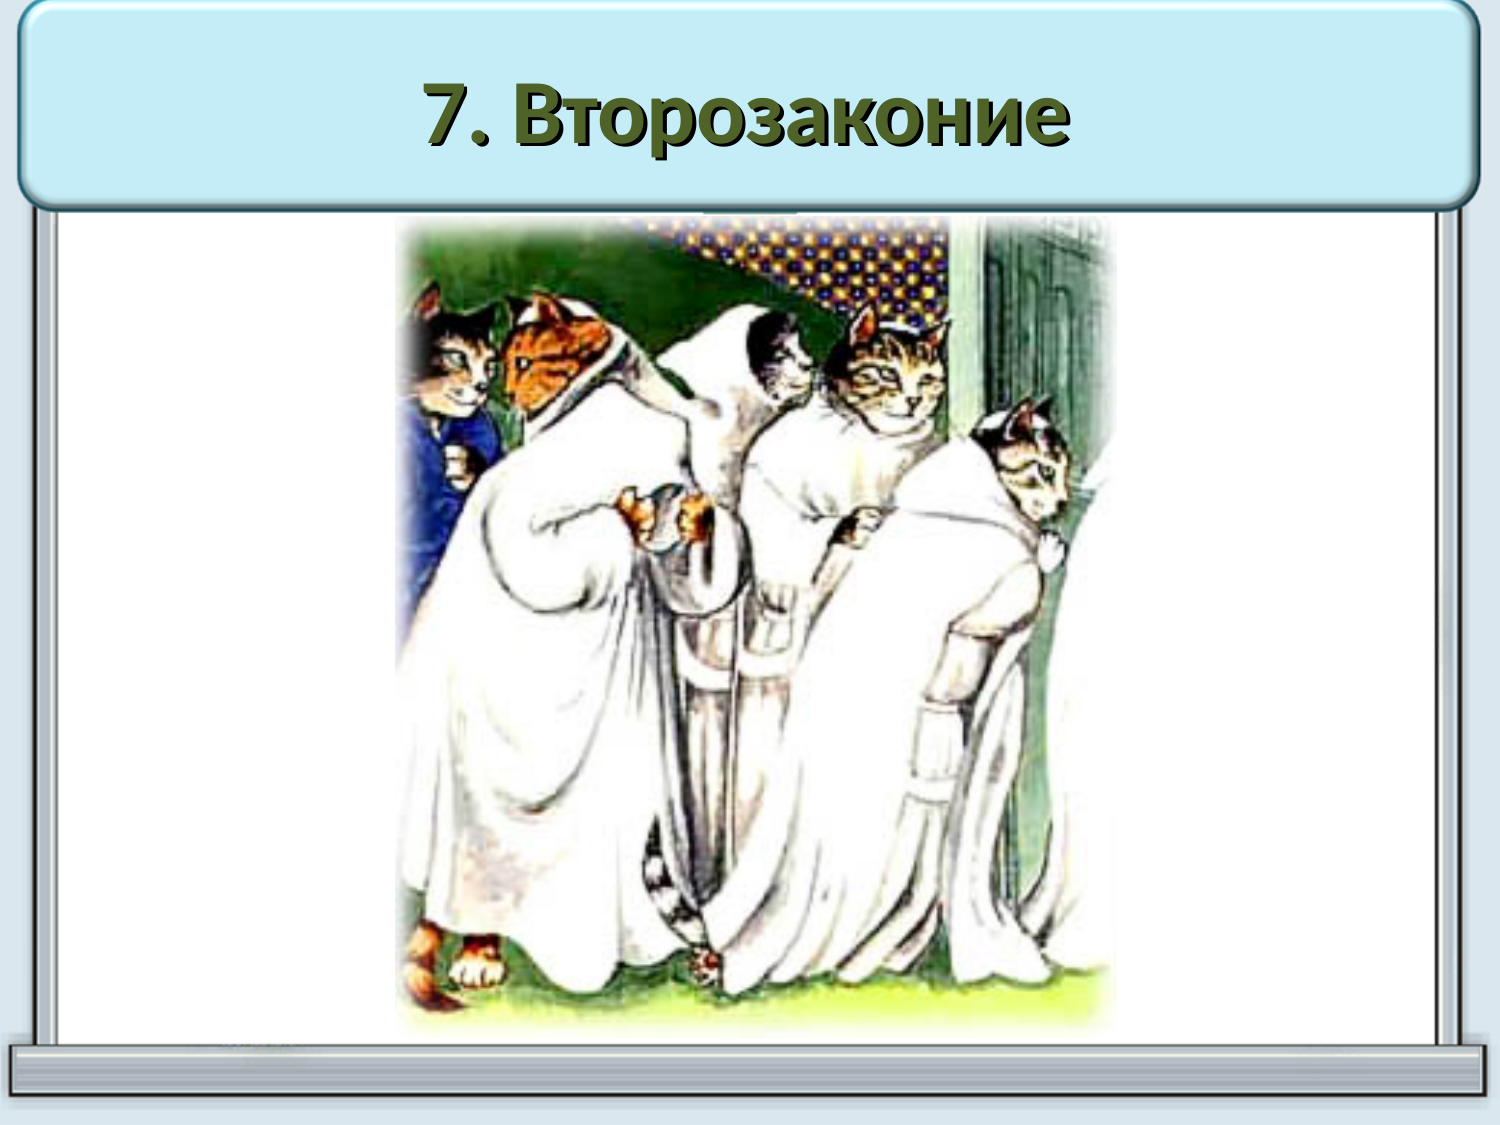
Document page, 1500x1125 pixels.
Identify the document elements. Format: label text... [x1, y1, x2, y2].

title 7. Второзаконие [70, 35, 1421, 178]
picture [395, 216, 1117, 1038]
